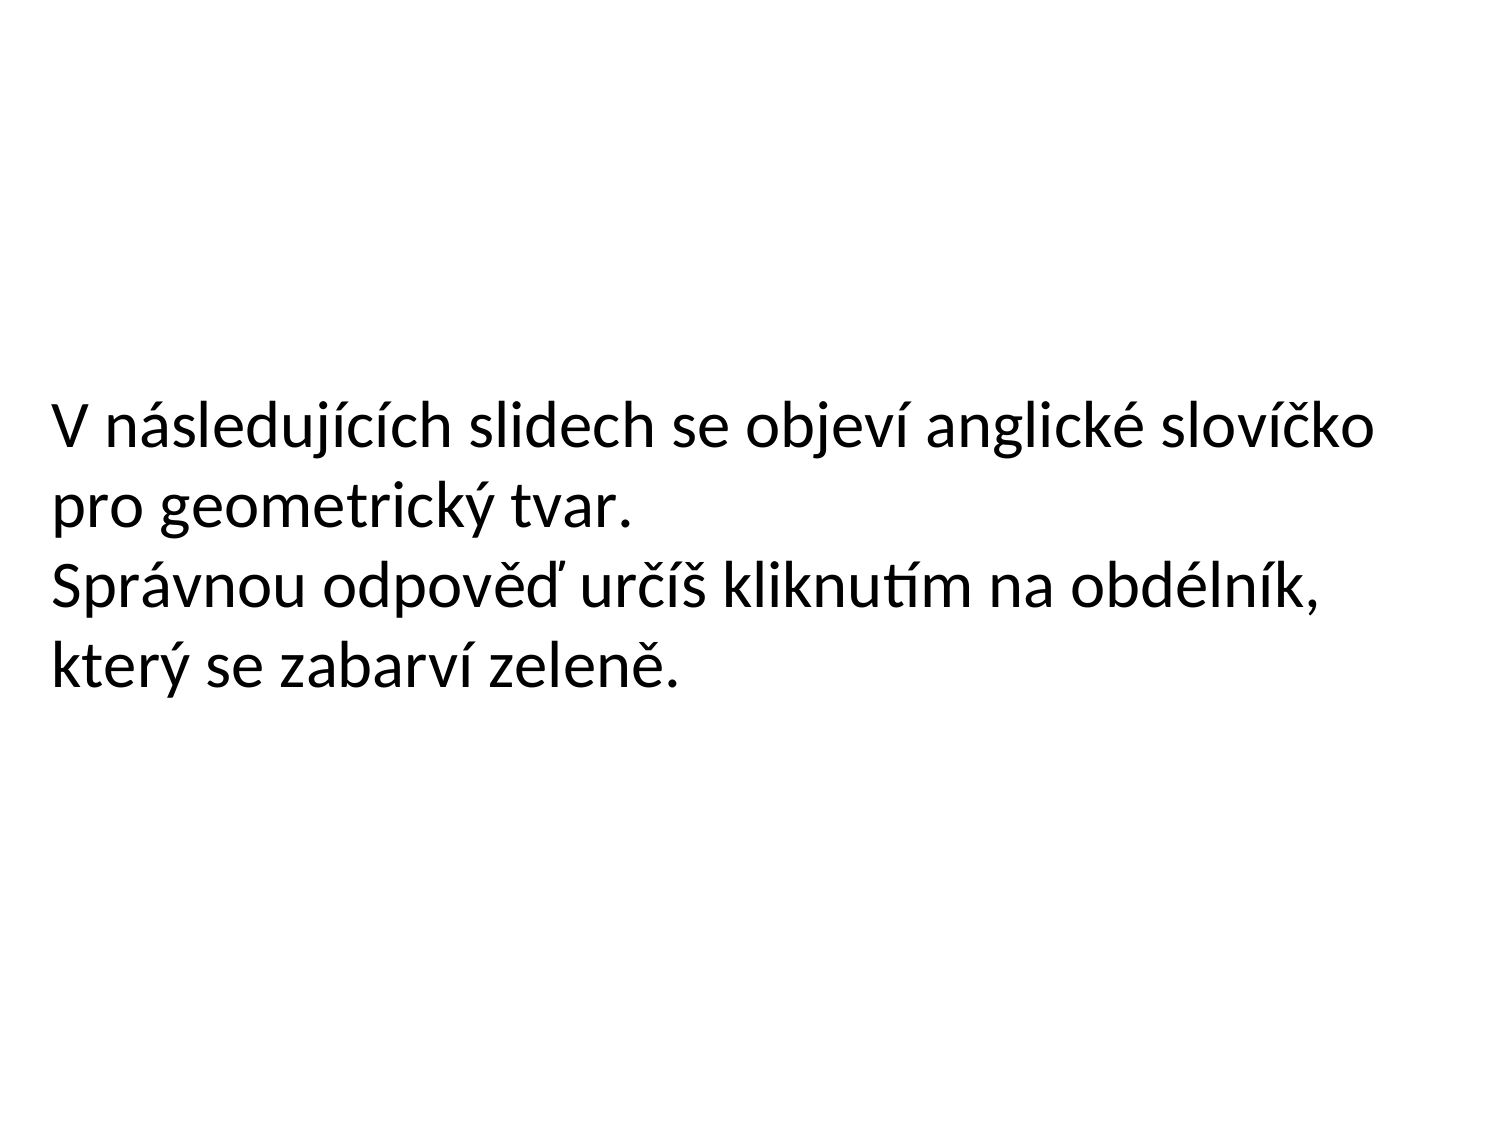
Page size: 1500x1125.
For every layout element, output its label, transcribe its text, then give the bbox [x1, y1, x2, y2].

text_box V následujících slidech se objeví anglické slovíčko pro geometrický tvar. Správnou odpověď určíš kliknutím na obdélník, který se zabarví zeleně. [36, 373, 1408, 709]
